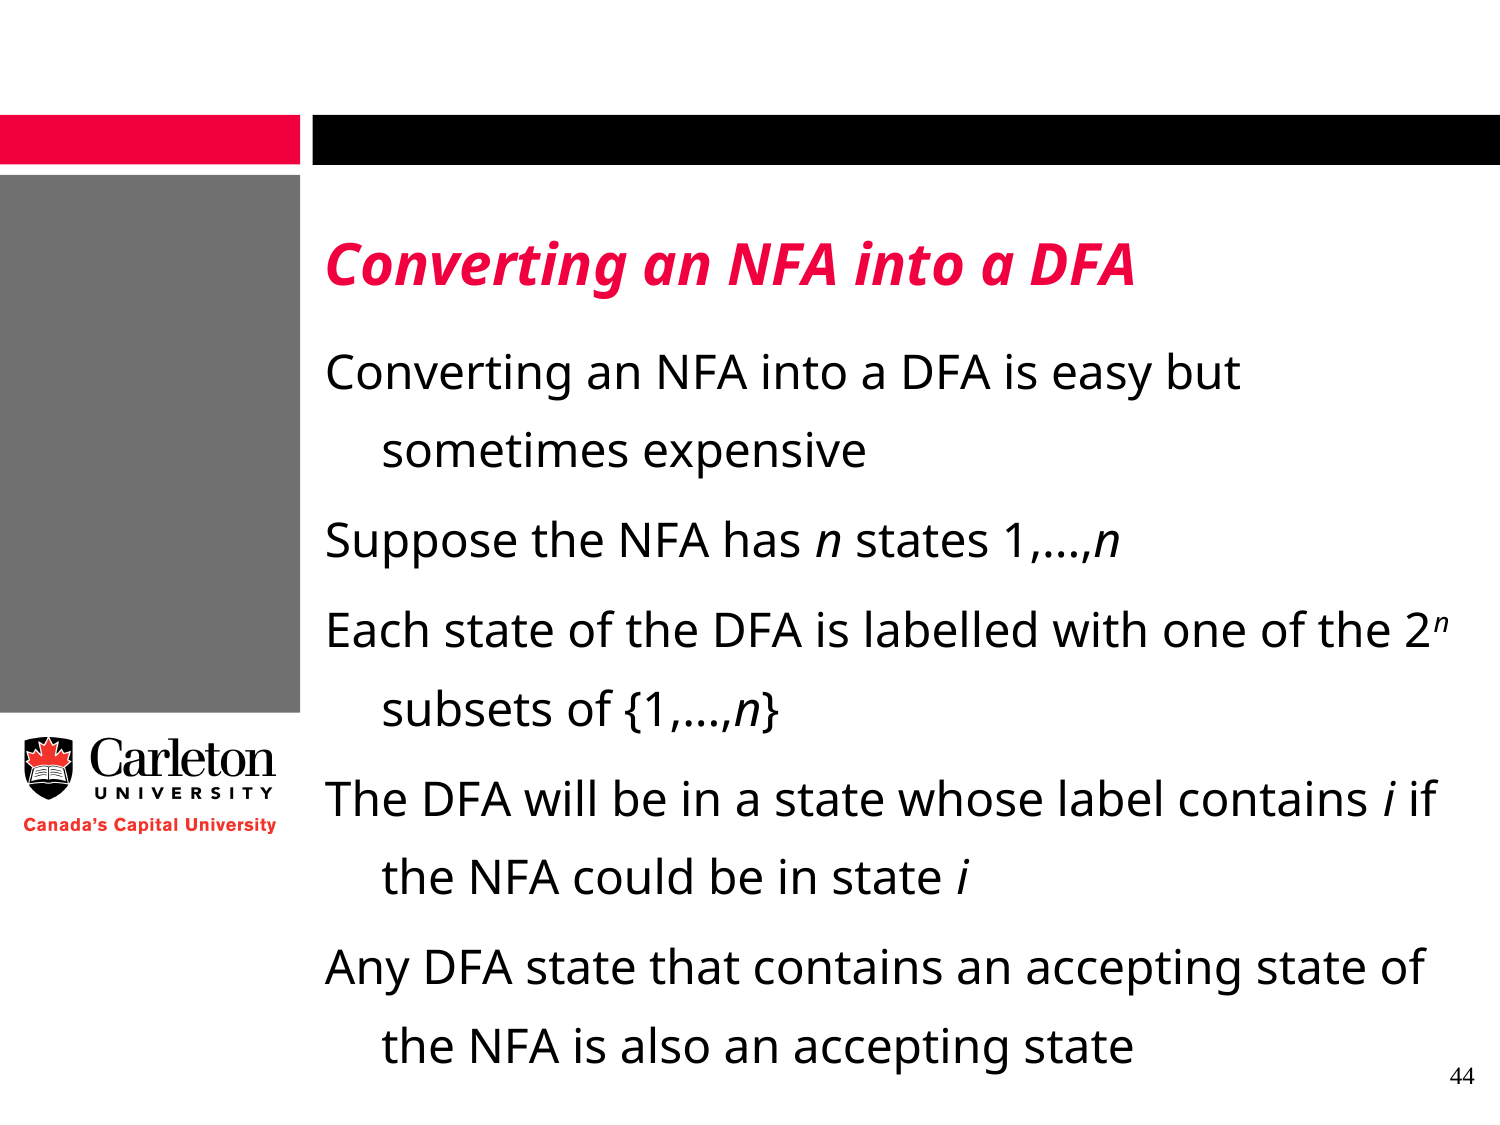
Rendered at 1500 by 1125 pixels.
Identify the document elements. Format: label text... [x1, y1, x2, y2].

title Converting an NFA into a DFA [324, 194, 1450, 324]
picture [24, 737, 276, 834]
list Converting an NFA into a DFA is easy but sometimes expensive Suppose the NFA has n states 1,...,n Each state of the DFA is labelled with one of the 2n subsets of {1,...,n} The DFA will be in a state whose label contains i if the NFA could be in state i Any DFA state that contains an accepting state of the NFA is also an accepting state [324, 324, 1450, 1036]
